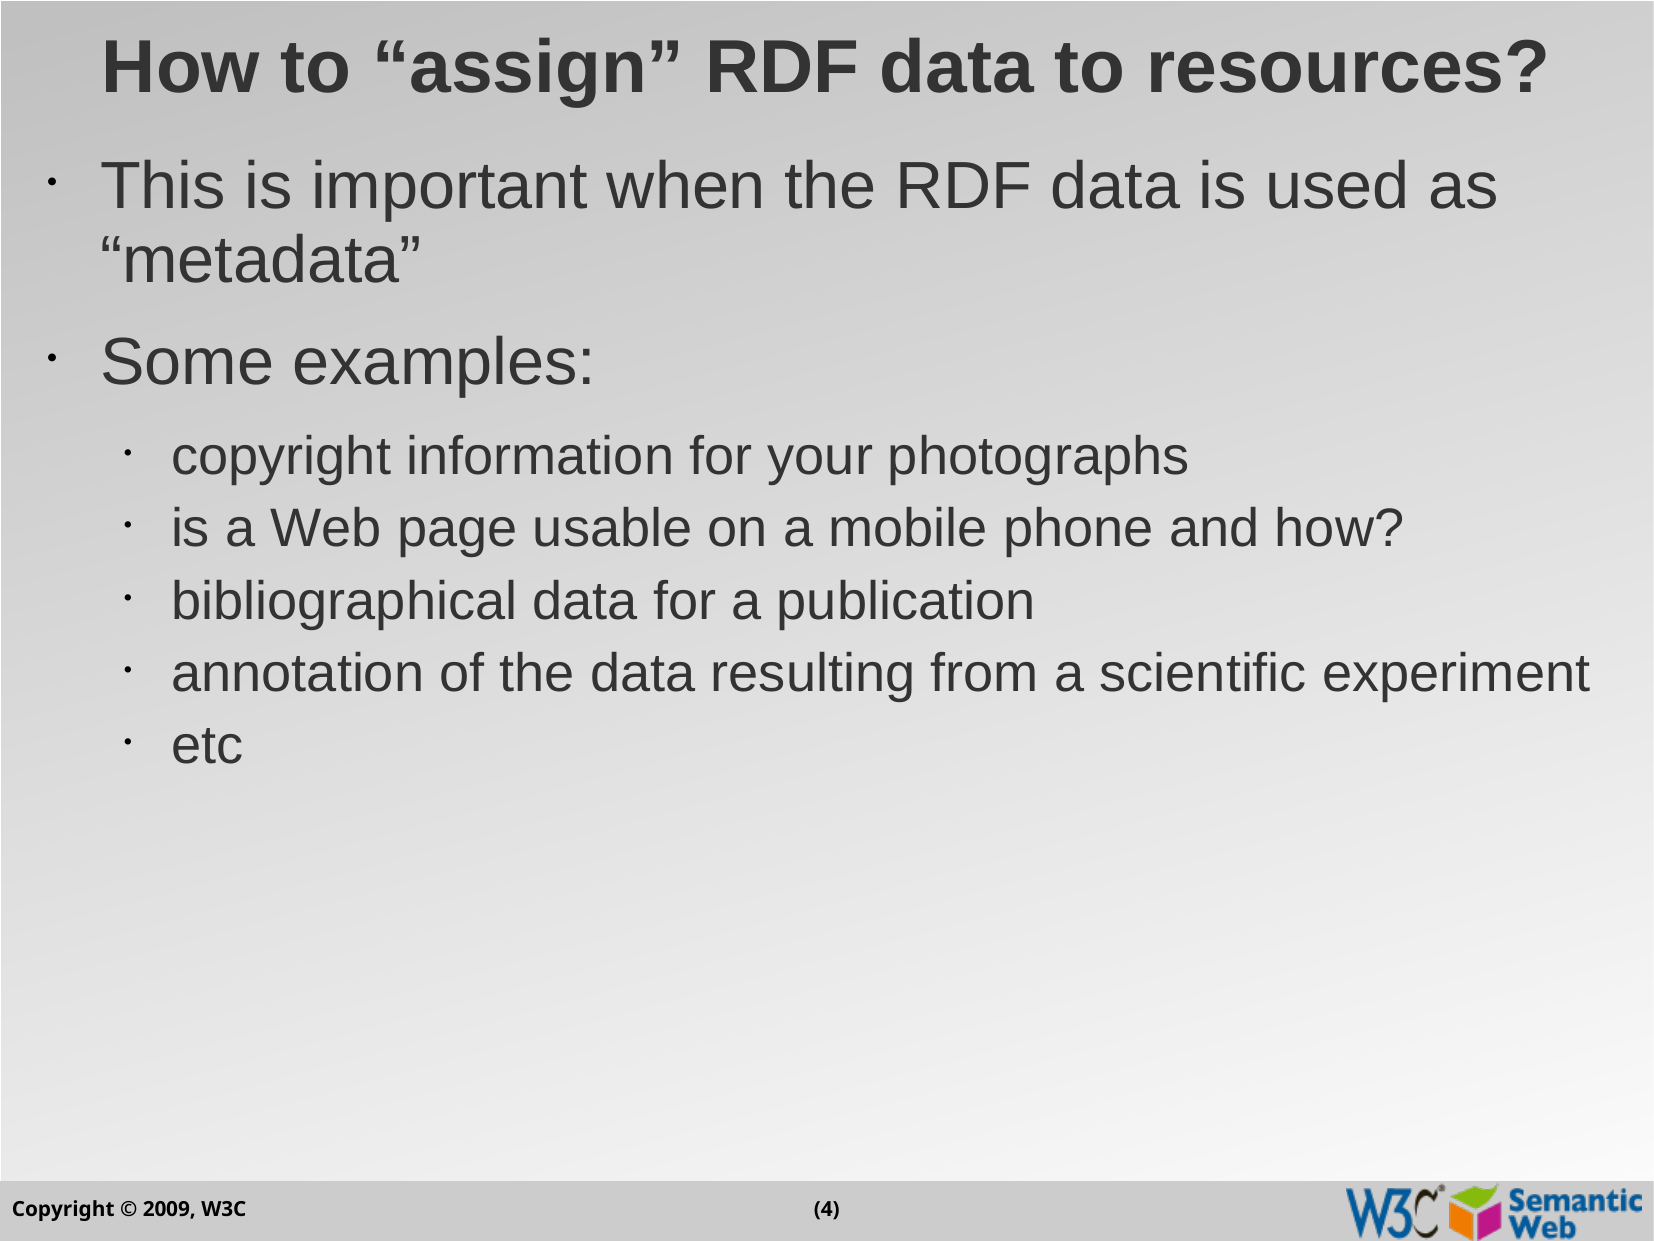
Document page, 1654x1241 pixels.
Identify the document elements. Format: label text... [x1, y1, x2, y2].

list This is important when the RDF data is used as “metadata” Some examples: copyright information for your photographs is a Web page usable on a mobile phone and how? bibliographical data for a publication annotation of the data resulting from a scientific experiment etc [29, 147, 1624, 1134]
picture [1, 1, 1654, 5]
title How to “assign” RDF data to resources? [0, 5, 1654, 125]
picture [1, 125, 1654, 1241]
